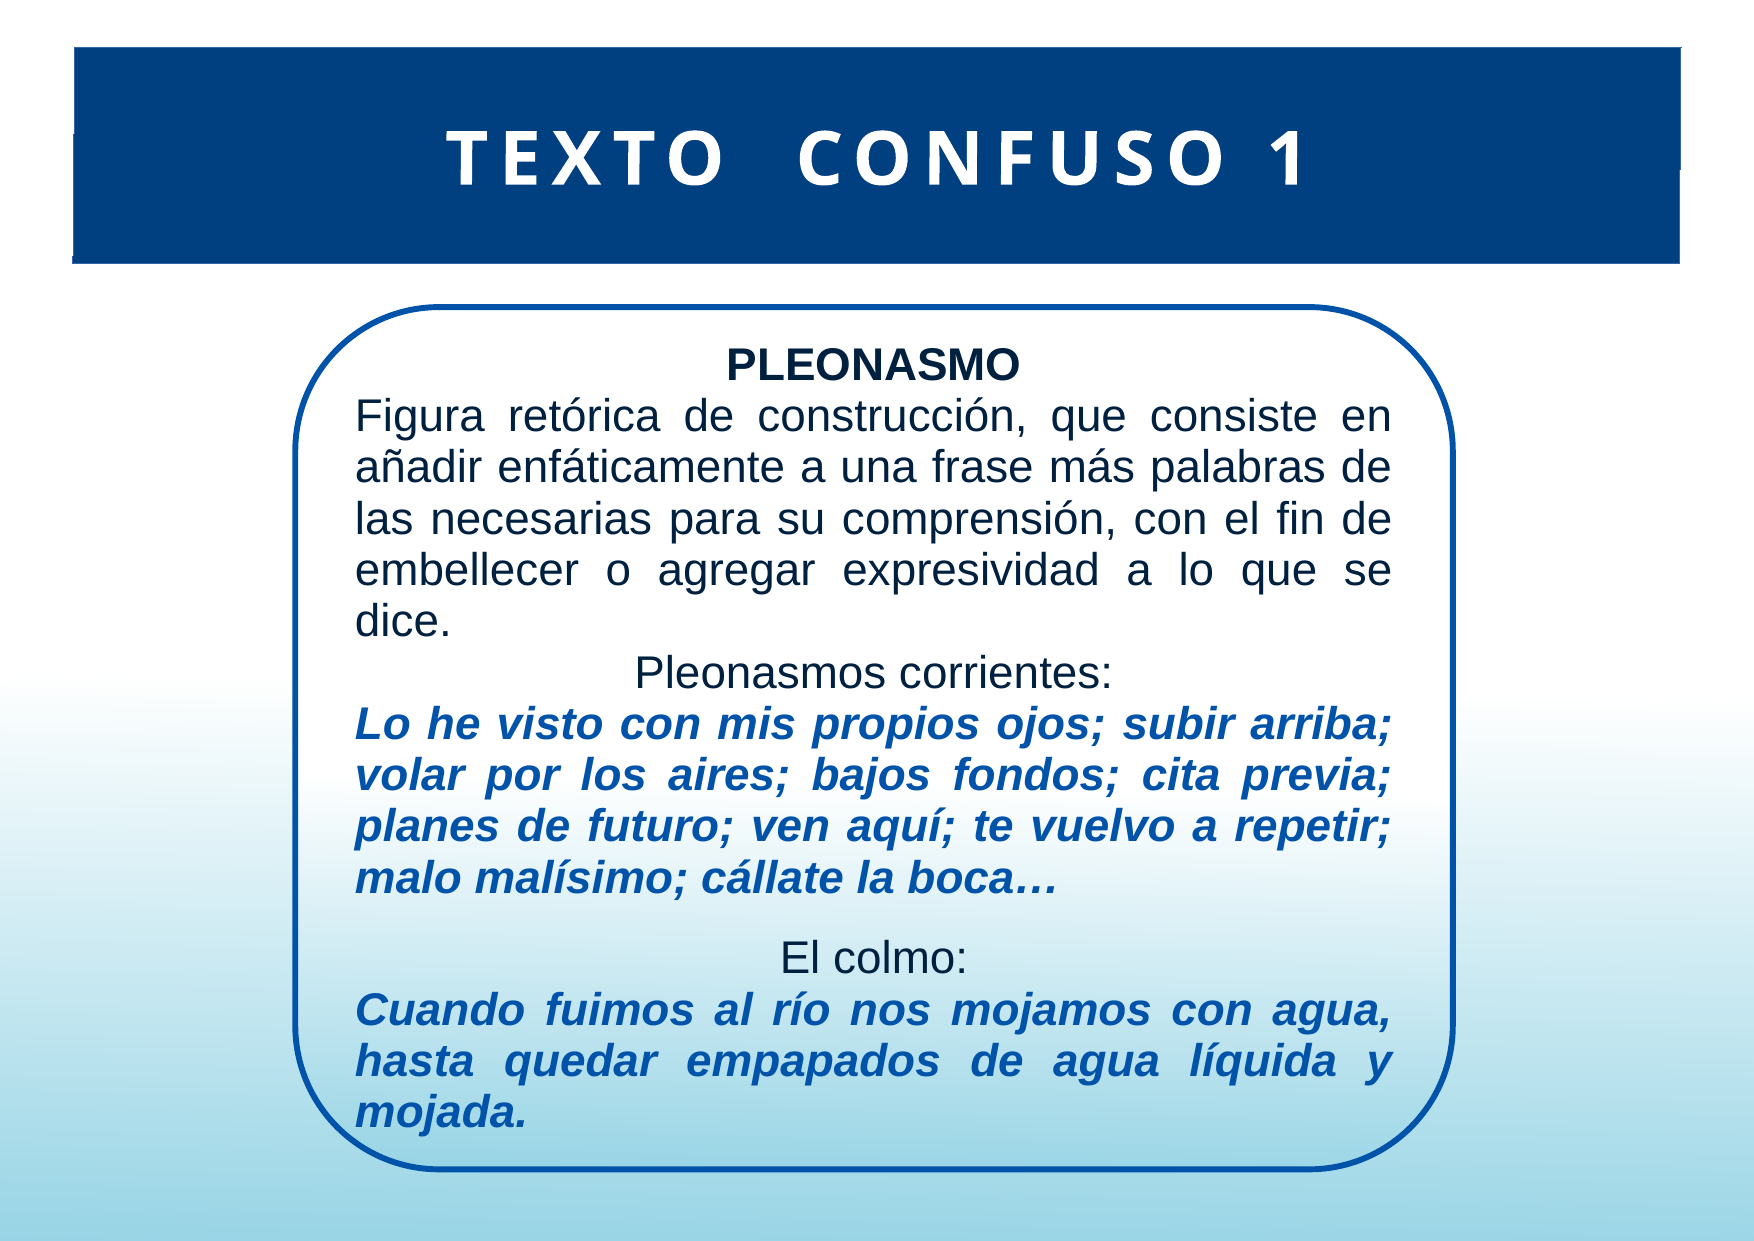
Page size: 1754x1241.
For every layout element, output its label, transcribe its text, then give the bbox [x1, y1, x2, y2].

text_box PLEONASMO Figura retórica de construcción, que consiste en añadir enfáticamente a una frase más palabras de las necesarias para su comprensión, con el fin de embellecer o agregar expresividad a lo que se dice. Pleonasmos corrientes: Lo he visto con mis propios ojos; subir arriba; volar por los aires; bajos fondos; cita previa; planes de futuro; ven aquí; te vuelvo a repetir; malo malísimo; cállate la boca… El colmo: Cuando fuimos al río nos mojamos con agua, hasta quedar empapados de agua líquida y mojada. [295, 307, 1453, 1170]
text_box TEXTO CONFUSO 1 [72, 47, 1682, 264]
